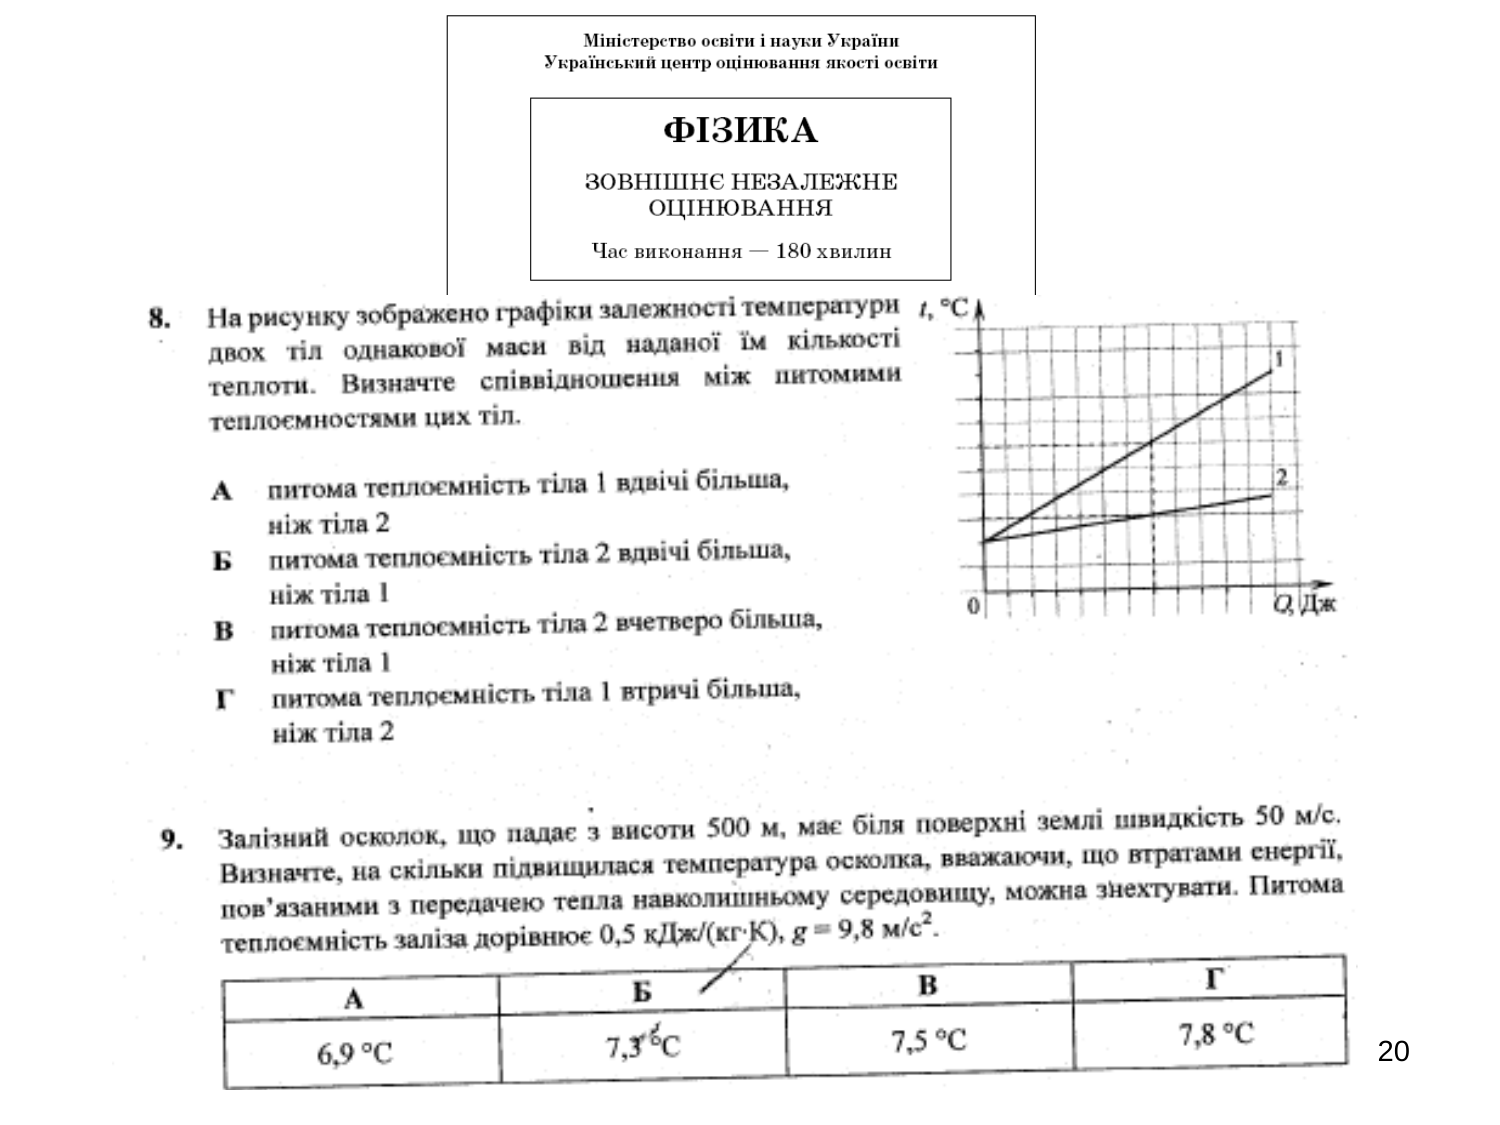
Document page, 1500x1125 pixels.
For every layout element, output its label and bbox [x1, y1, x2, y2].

picture [112, 0, 1358, 1090]
